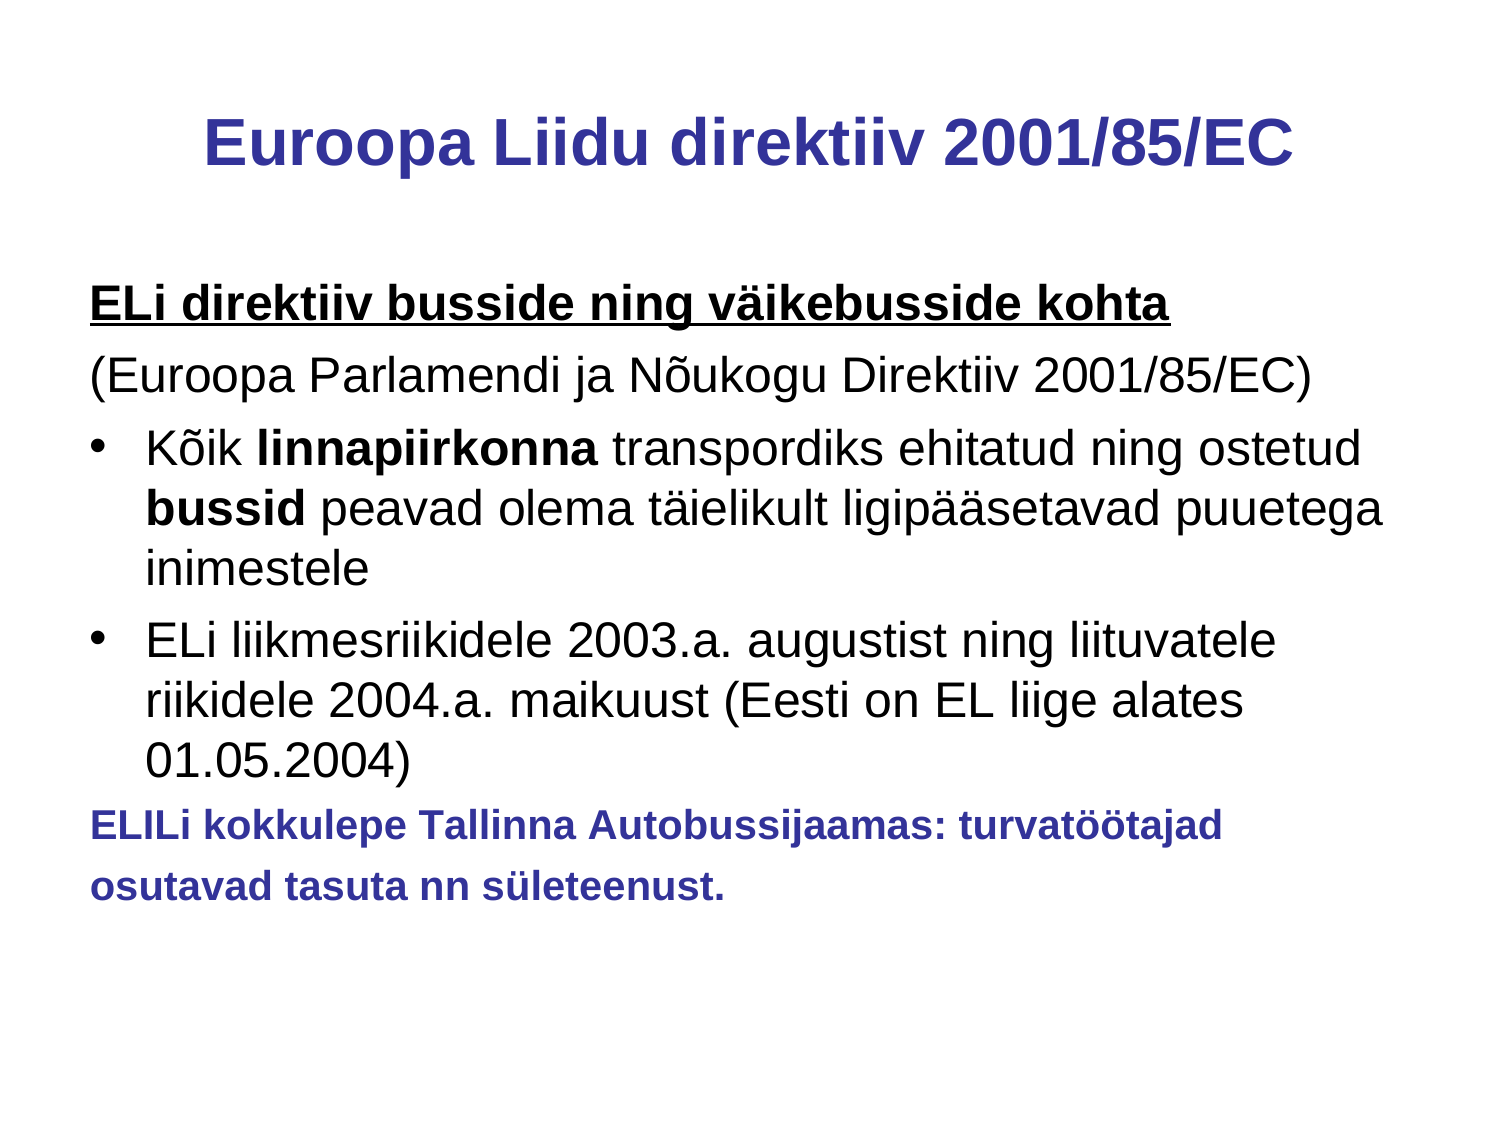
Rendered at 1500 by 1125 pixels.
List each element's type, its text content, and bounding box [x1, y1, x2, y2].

list ELi direktiiv busside ning väikebusside kohta (Euroopa Parlamendi ja Nõukogu Direktiiv 2001/85/EC) Kõik linnapiirkonna transpordiks ehitatud ning ostetud bussid peavad olema täielikult ligipääsetavad puuetega inimestele ELi liikmesriikidele 2003.a. augustist ning liituvatele riikidele 2004.a. maikuust (Eesti on EL liige alates 01.05.2004) ELILi kokkulepe Tallinna Autobussijaamas: turvatöötajad osutavad tasuta nn sületeenust. [75, 262, 1426, 1005]
title Euroopa Liidu direktiiv 2001/85/EC [75, 45, 1426, 233]
